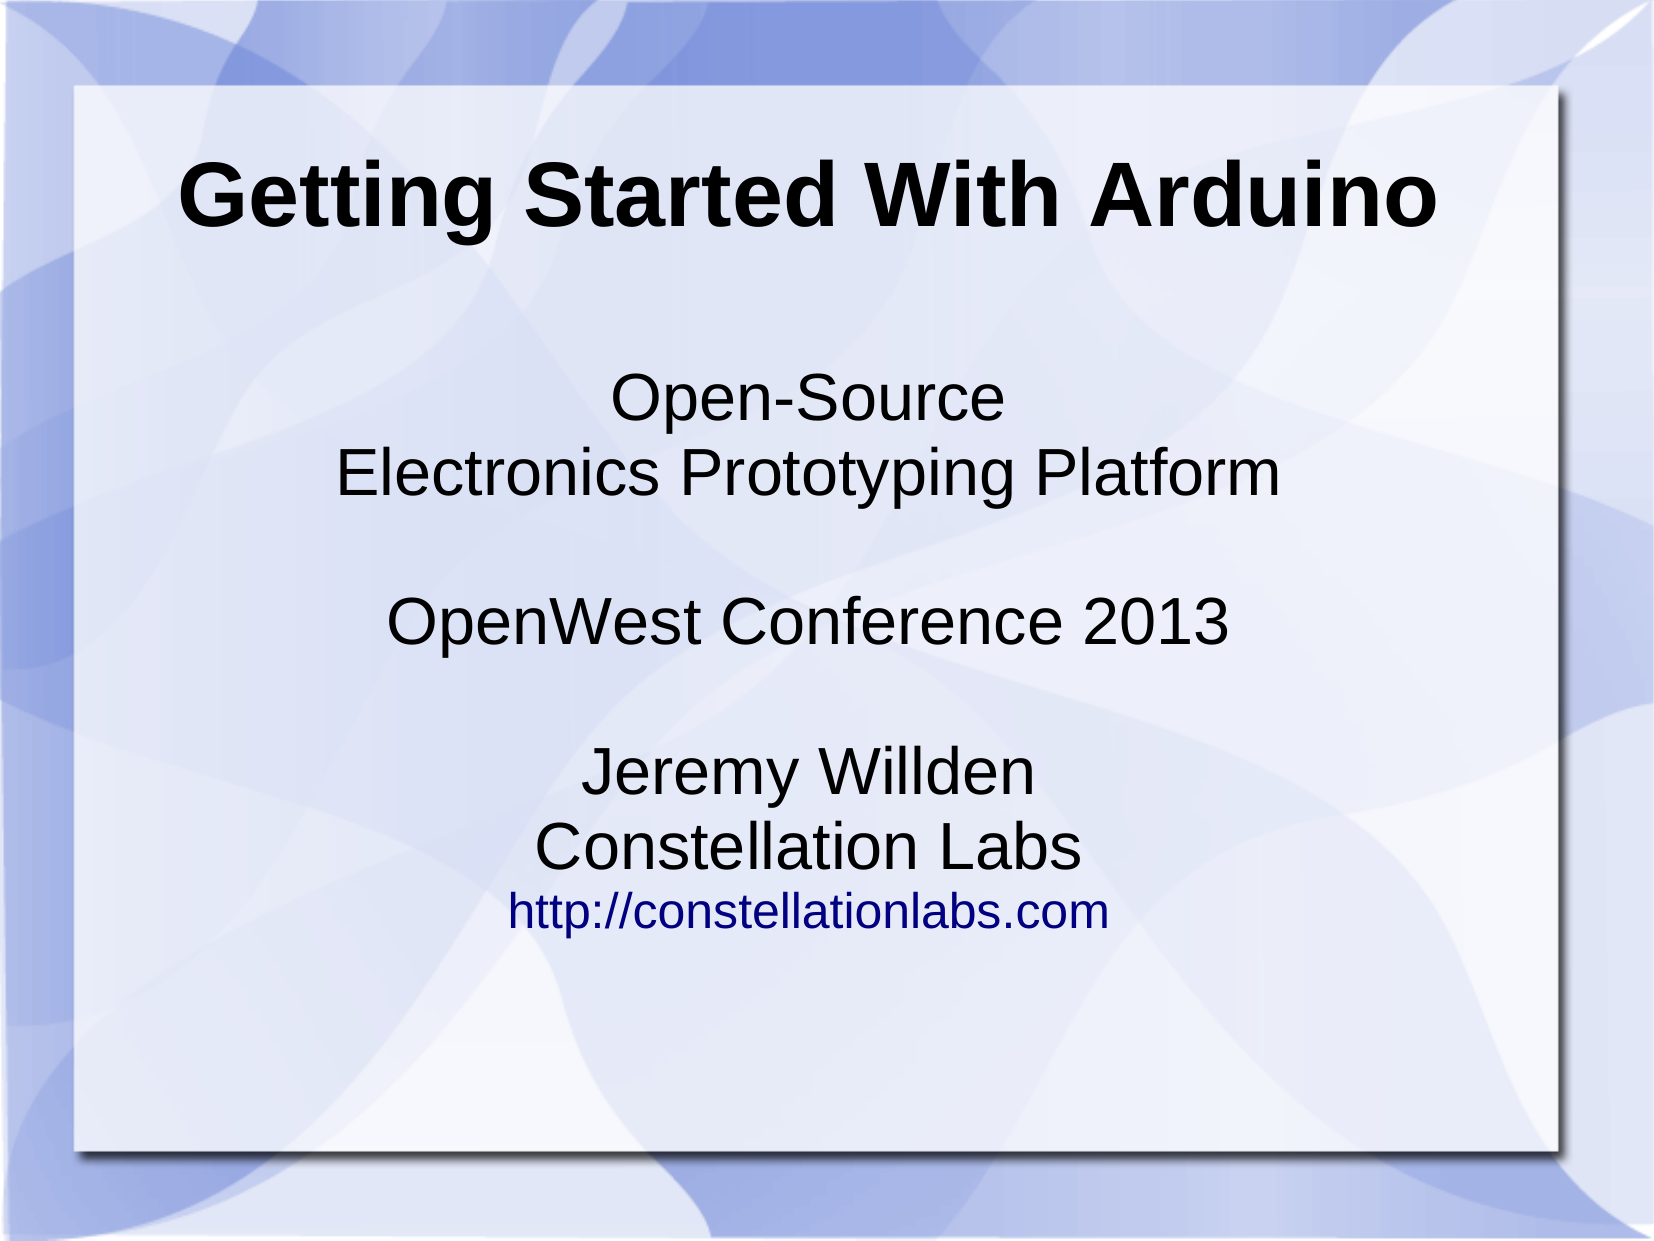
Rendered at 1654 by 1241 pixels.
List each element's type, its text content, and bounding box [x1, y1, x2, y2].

title Getting Started With Arduino [82, 90, 1536, 298]
picture [0, 0, 1654, 1241]
subtitle Open-Source Electronics Prototyping Platform OpenWest Conference 2013 Jeremy Willden Constellation Labs http://constellationlabs.com [129, 324, 1489, 975]
